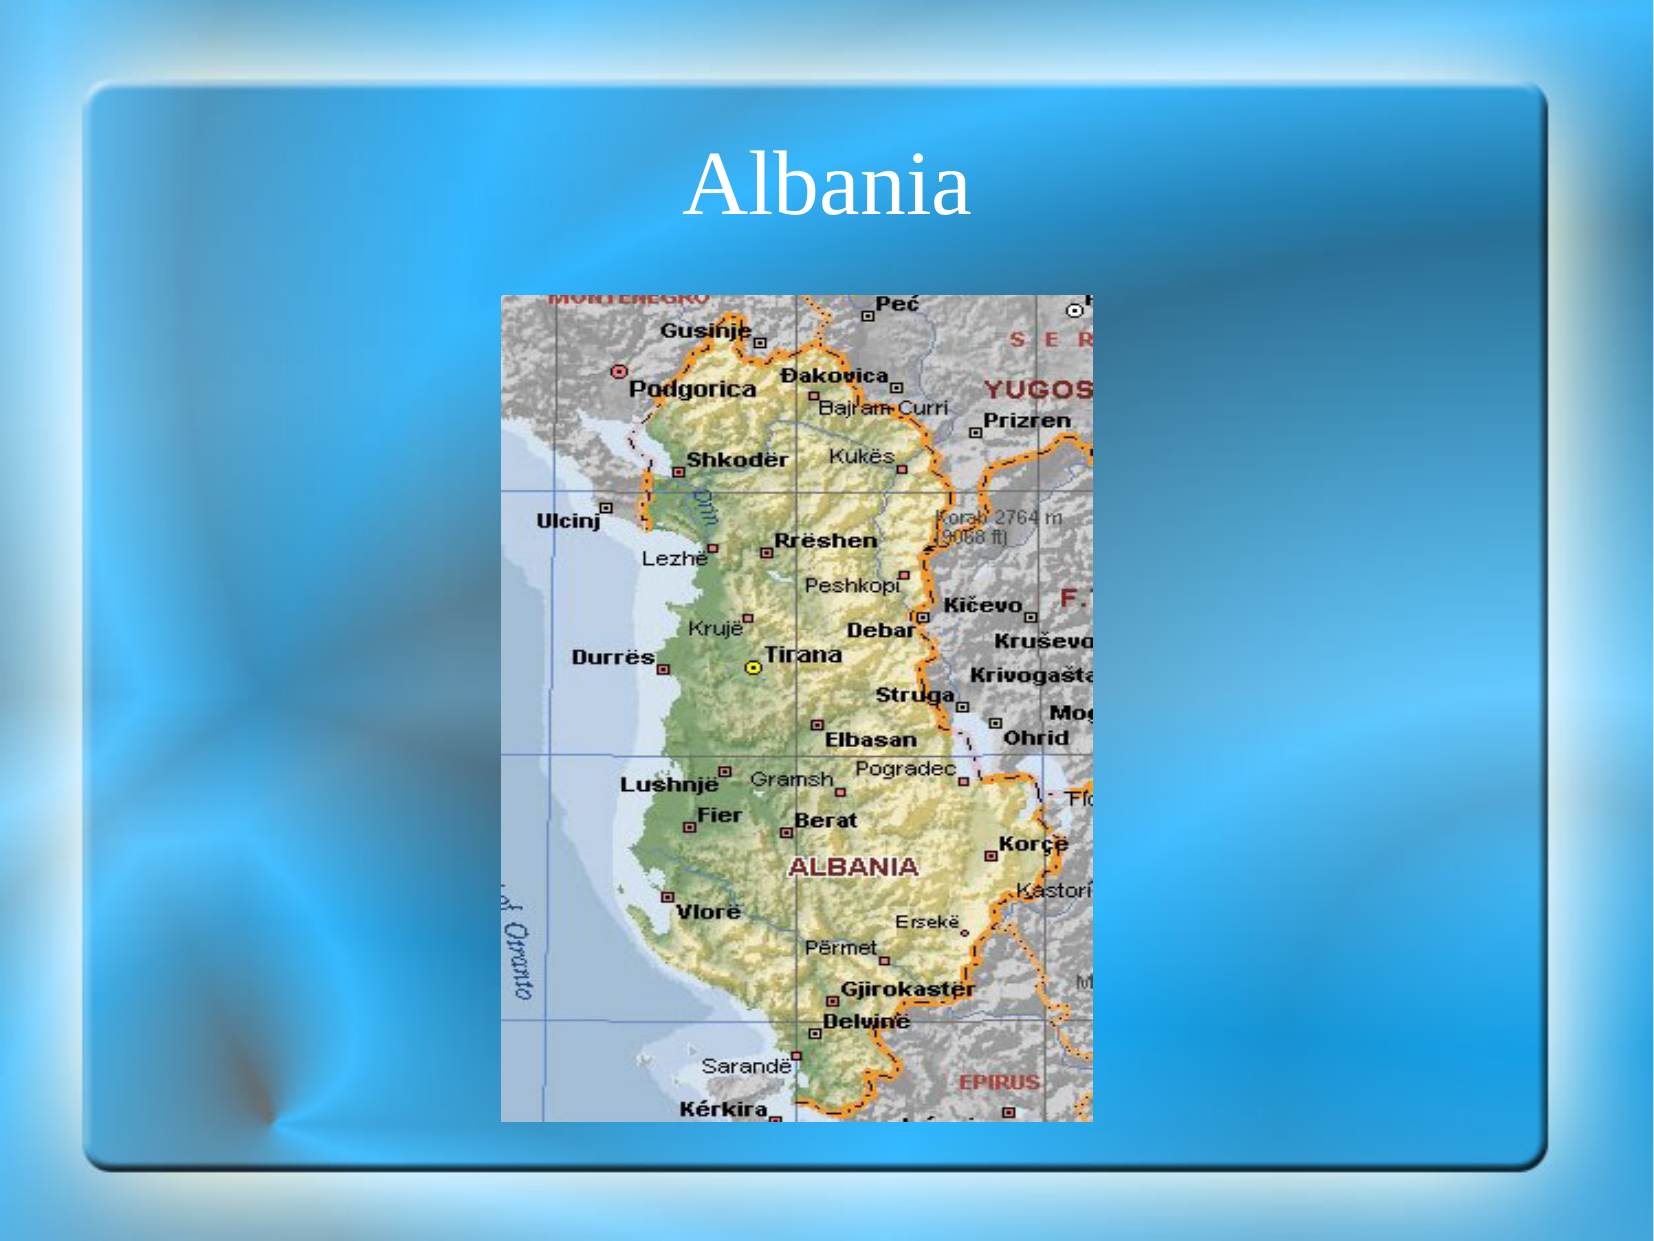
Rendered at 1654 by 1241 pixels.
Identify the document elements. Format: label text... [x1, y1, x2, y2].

title Albania [121, 132, 1534, 235]
picture [0, 0, 1654, 1241]
